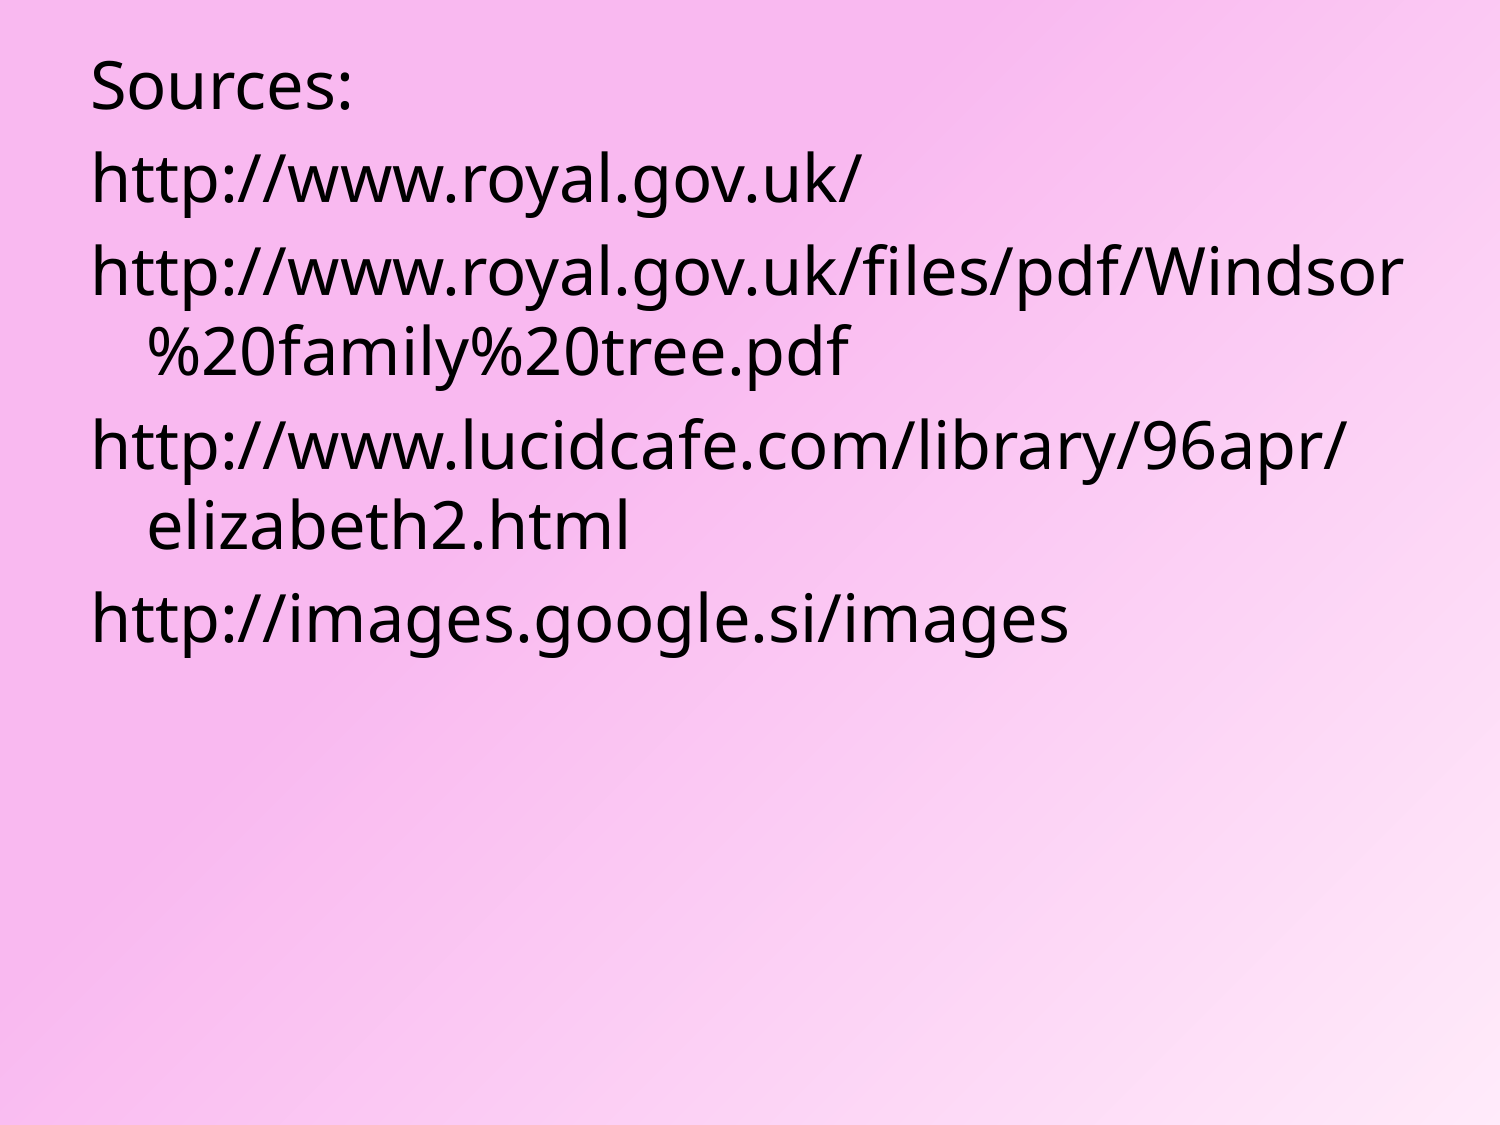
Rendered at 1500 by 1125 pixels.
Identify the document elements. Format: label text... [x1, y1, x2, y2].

list Sources: http://www.royal.gov.uk/ http://www.royal.gov.uk/files/pdf/Windsor%20family%20tree.pdf http://www.lucidcafe.com/library/96apr/elizabeth2.html http://images.google.si/images [75, 35, 1425, 1005]
